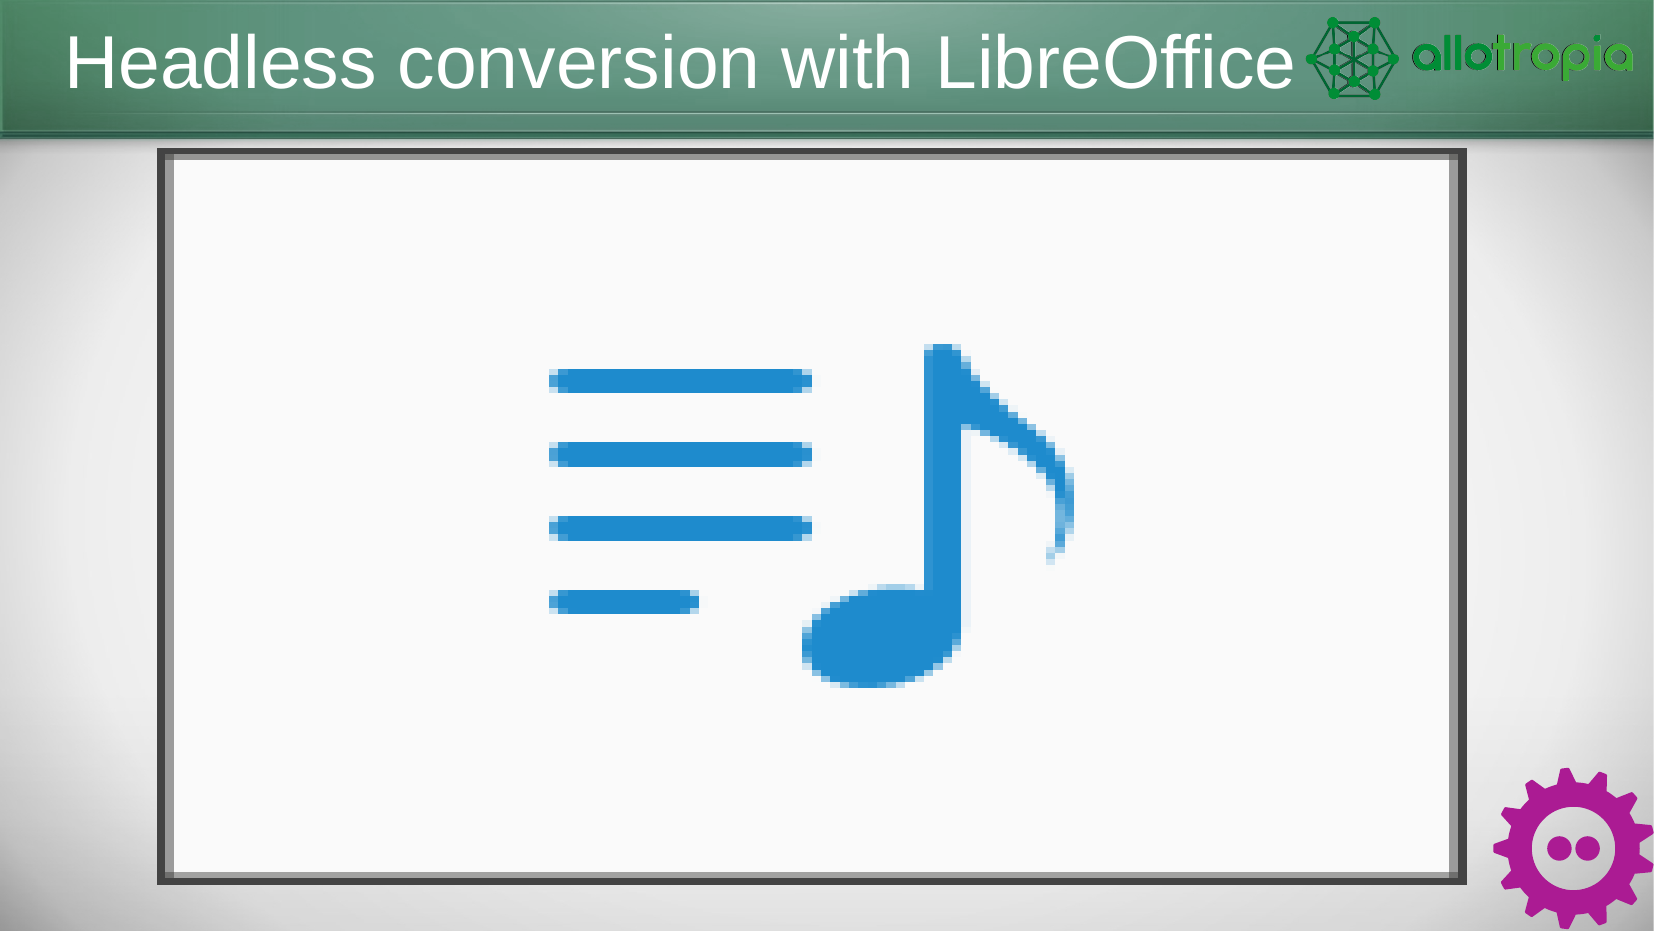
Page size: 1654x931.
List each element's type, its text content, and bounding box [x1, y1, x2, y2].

text_box [155, 147, 1469, 886]
picture [0, 0, 1654, 931]
title Headless conversion with LibreOffice [10, 0, 1329, 143]
